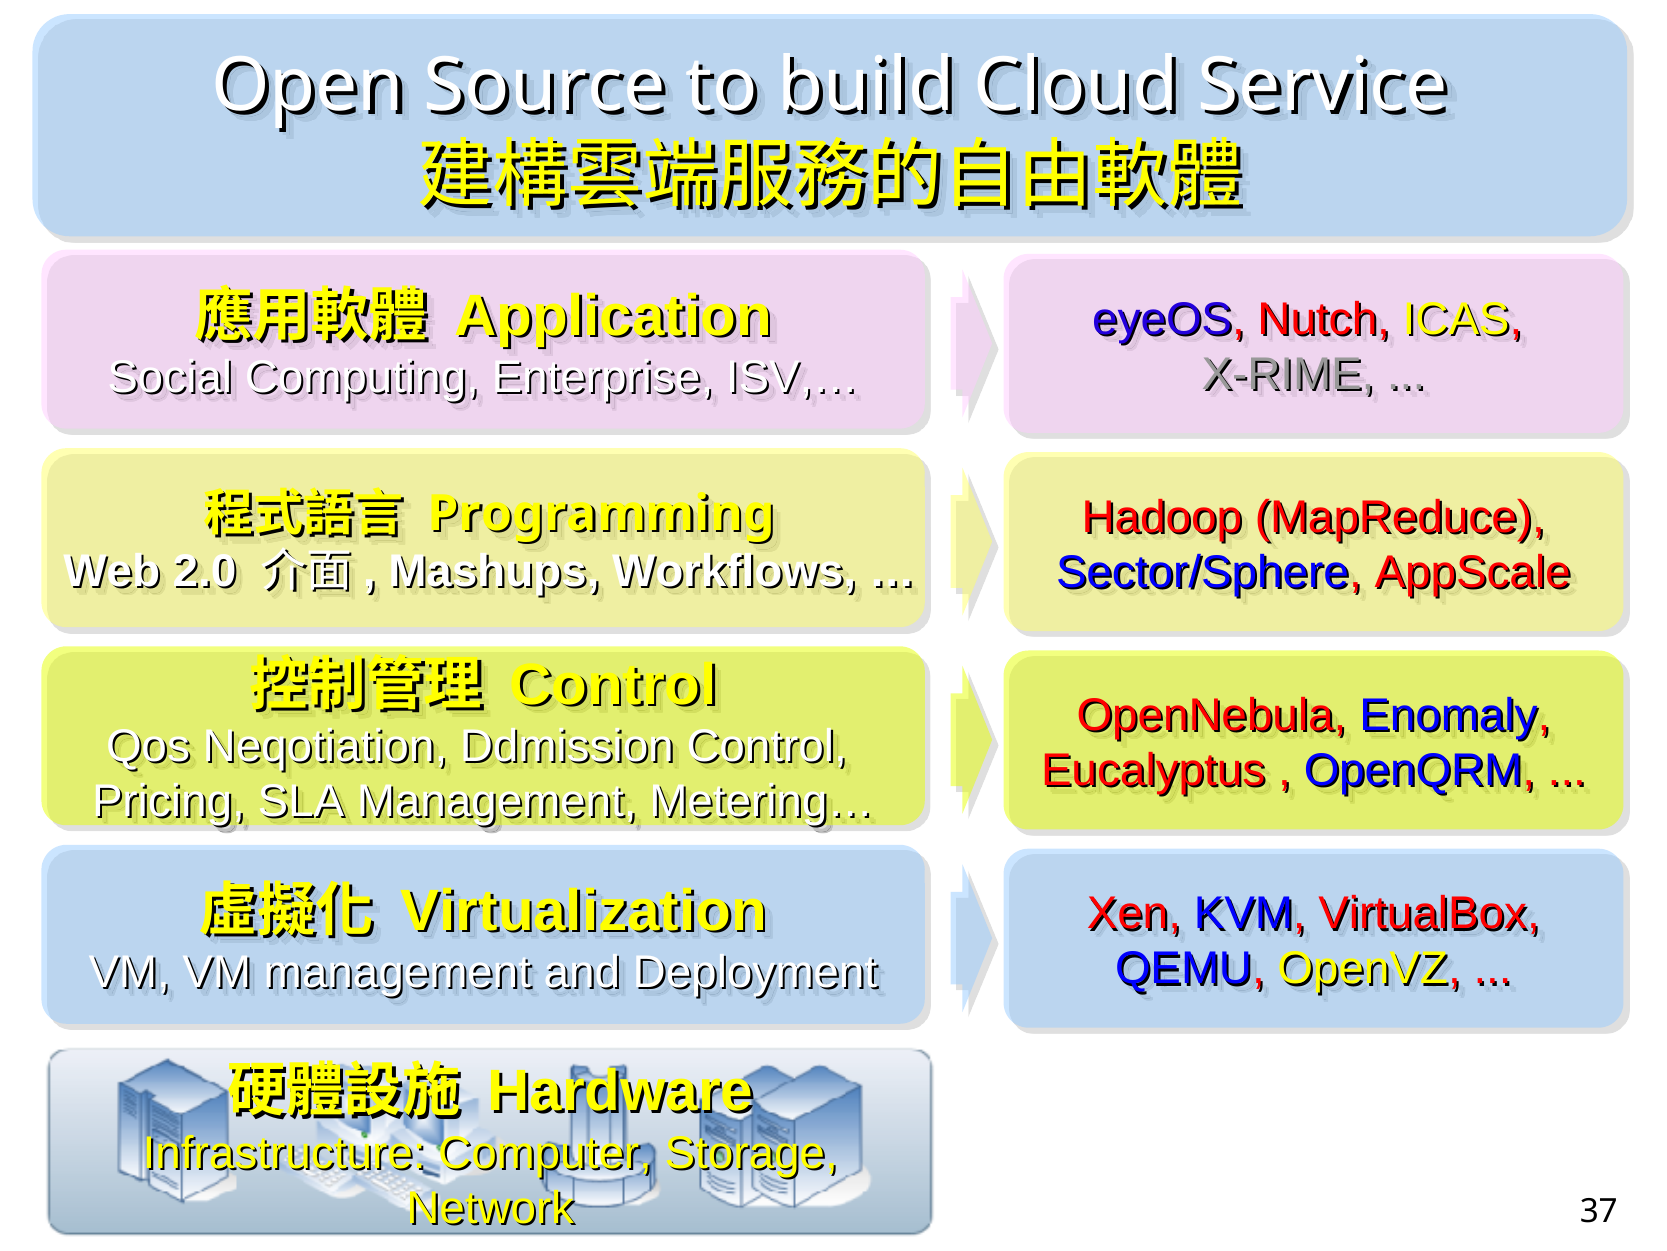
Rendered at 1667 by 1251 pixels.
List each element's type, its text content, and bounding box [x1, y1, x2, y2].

text_box 虛擬化 Virtualization VM, VM management and Deployment [41, 844, 925, 1024]
text_box 控制管理 Control Qos Neqotiation, Ddmission Control, Pricing, SLA Management, Metering… [41, 646, 925, 826]
text_box [950, 665, 993, 814]
text_box 應用軟體 Application Social Computing, Enterprise, ISV,… [41, 249, 925, 429]
text_box 硬體設施 Hardware Infrastructure: Computer, Storage, Network [41, 1043, 940, 1242]
text_box [950, 864, 993, 1013]
text_box Xen, KVM, VirtualBox, QEMU, OpenVZ, ... [1003, 848, 1624, 1028]
text_box eyeOS, Nutch, ICAS, X-RIME, ... [1003, 253, 1624, 433]
text_box 程式語言 Programming Web 2.0 介面, Mashups, Workflows, … [41, 448, 925, 628]
text_box OpenNebula, Enomaly, Eucalyptus , OpenQRM, ... [1003, 650, 1624, 830]
text_box [950, 467, 993, 616]
text_box Open Source to build Cloud Service 建構雲端服務的自由軟體 [32, 14, 1628, 237]
text_box [950, 269, 993, 418]
text_box Hadoop (MapReduce), Sector/Sphere, AppScale [1003, 452, 1624, 632]
